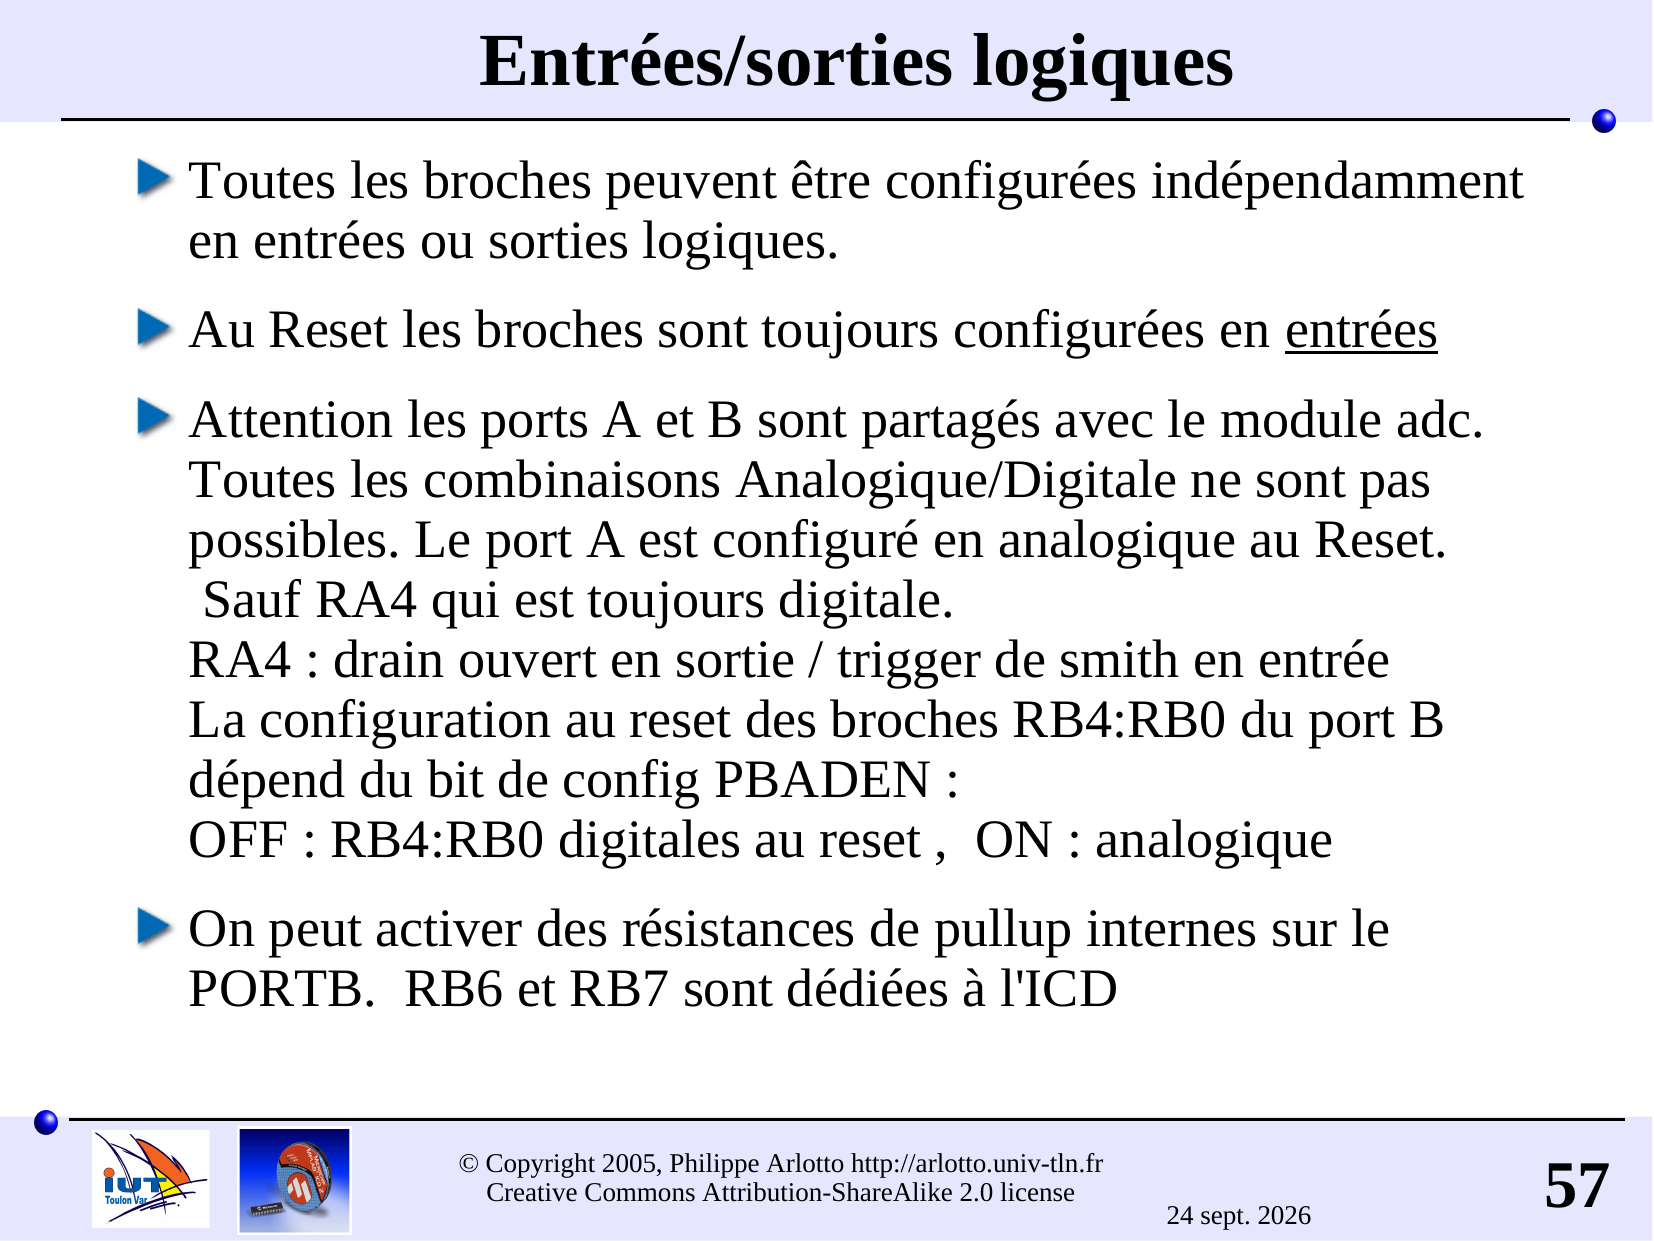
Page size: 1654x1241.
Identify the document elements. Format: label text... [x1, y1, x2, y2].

picture [237, 1126, 352, 1235]
list Toutes les broches peuvent être configurées indépendamment en entrées ou sorties logiques. Au Reset les broches sont toujours configurées en entrées Attention les ports A et B sont partagés avec le module adc. Toutes les combinaisons Analogique/Digitale ne sont pas possibles. Le port A est configuré en analogique au Reset. Sauf RA4 qui est toujours digitale. RA4 : drain ouvert en sortie / trigger de smith en entrée La configuration au reset des broches RB4:RB0 du port B dépend du bit de config PBADEN : OFF : RB4:RB0 digitales au reset , ON : analogique On peut activer des résistances de pullup internes sur le PORTB. RB6 et RB7 sont dédiées à l'ICD [118, 149, 1530, 1090]
title Entrées/sorties logiques [95, 11, 1585, 110]
